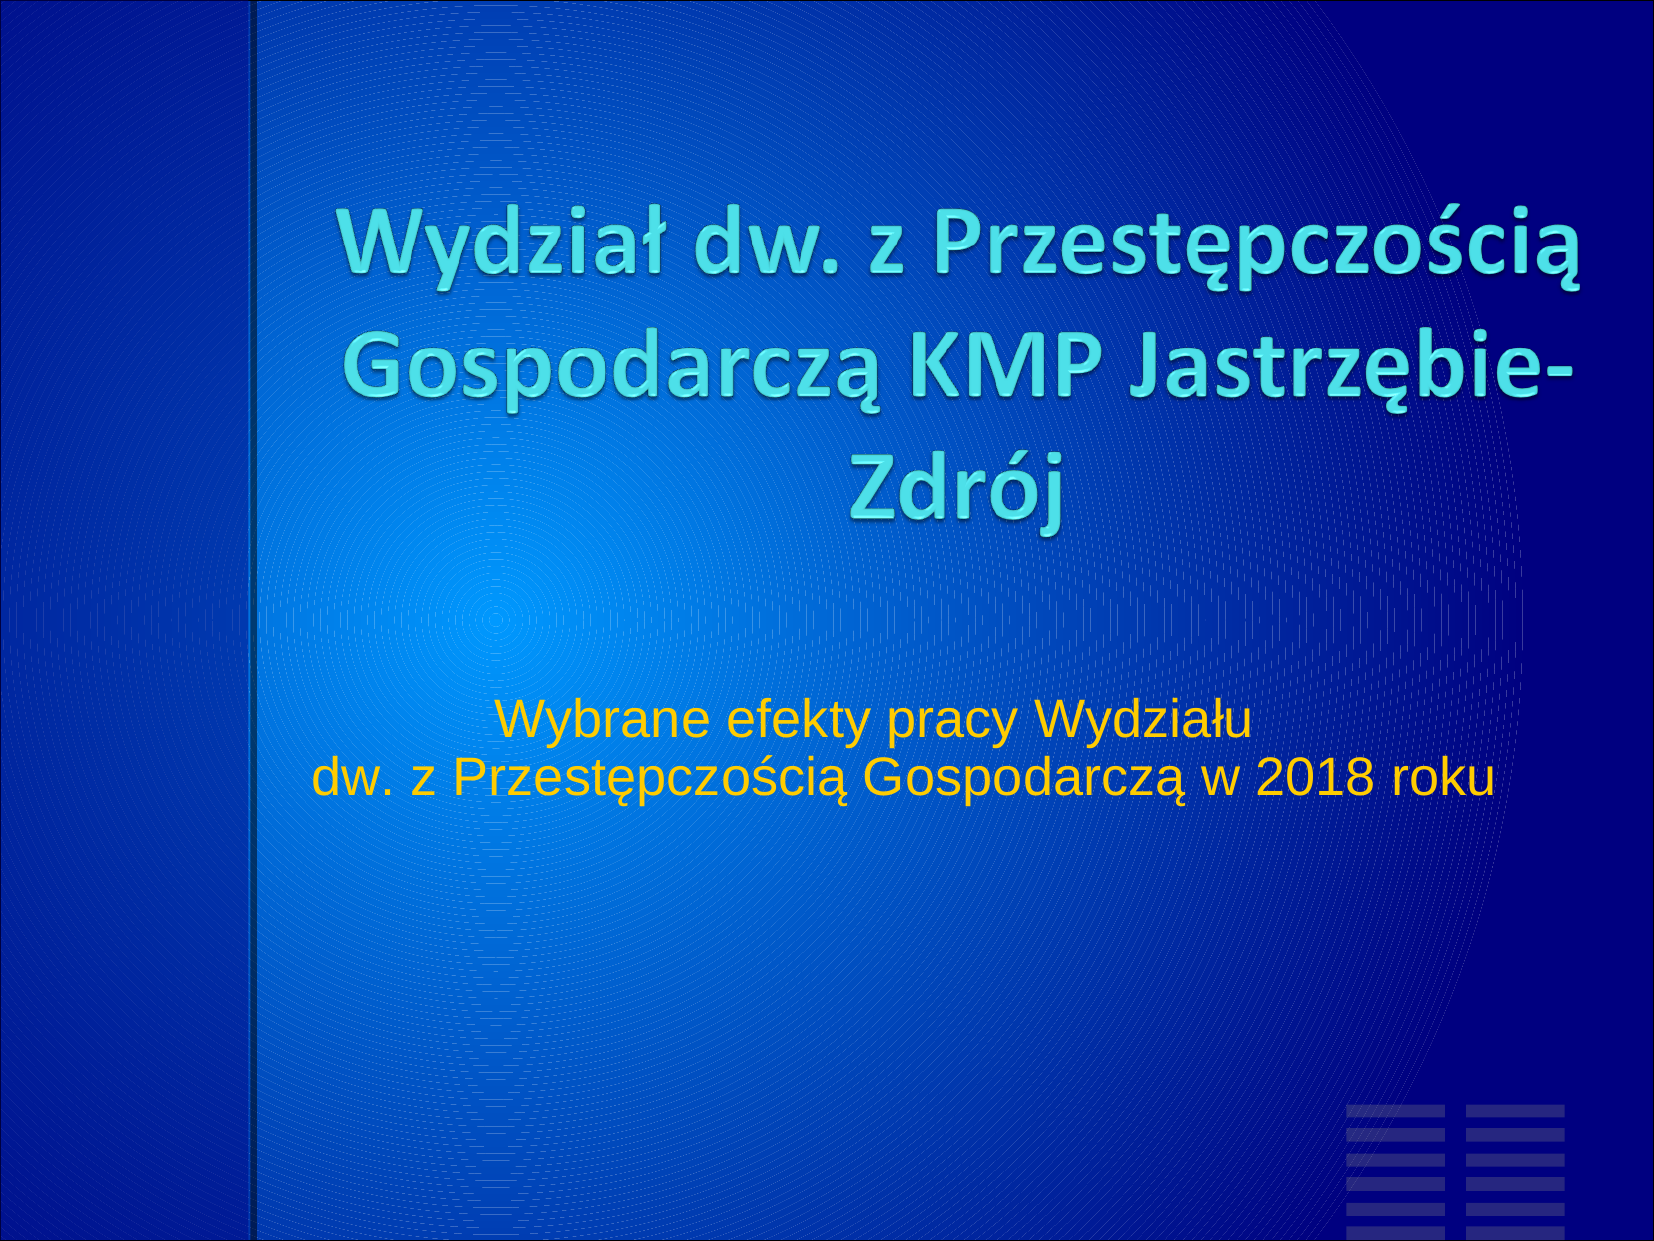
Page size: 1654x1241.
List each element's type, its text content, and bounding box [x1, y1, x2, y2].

picture [265, 143, 1654, 555]
text_box Wybrane efekty pracy Wydziału dw. z Przestępczością Gospodarczą w 2018 roku [265, 682, 1517, 1000]
